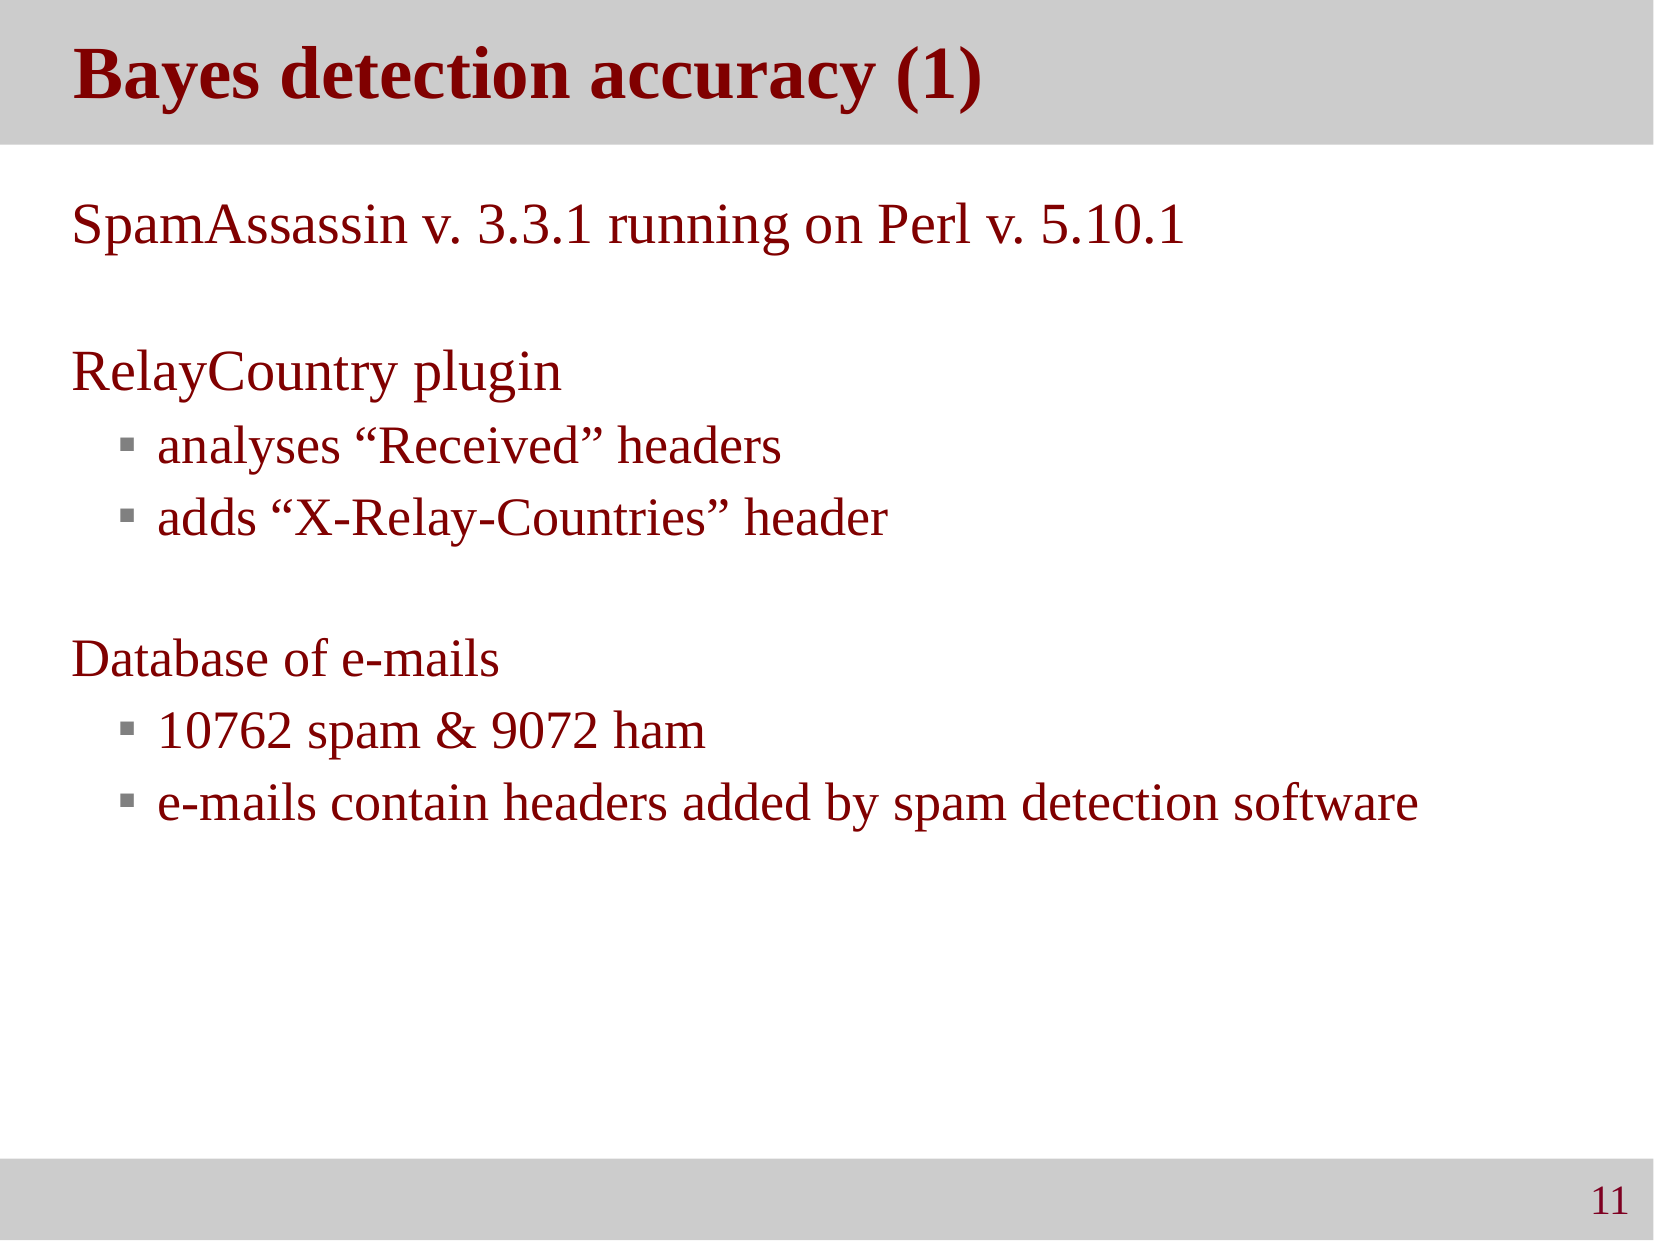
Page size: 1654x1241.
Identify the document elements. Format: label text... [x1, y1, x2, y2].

list SpamAssassin v. 3.3.1 running on Perl v. 5.10.1 RelayCountry plugin analyses “Received” headers adds “X-Relay-Countries” header Database of e-mails 10762 spam & 9072 ham e-mails contain headers added by spam detection software [67, 191, 1598, 1088]
title Bayes detection accuracy (1) [73, 27, 1572, 120]
